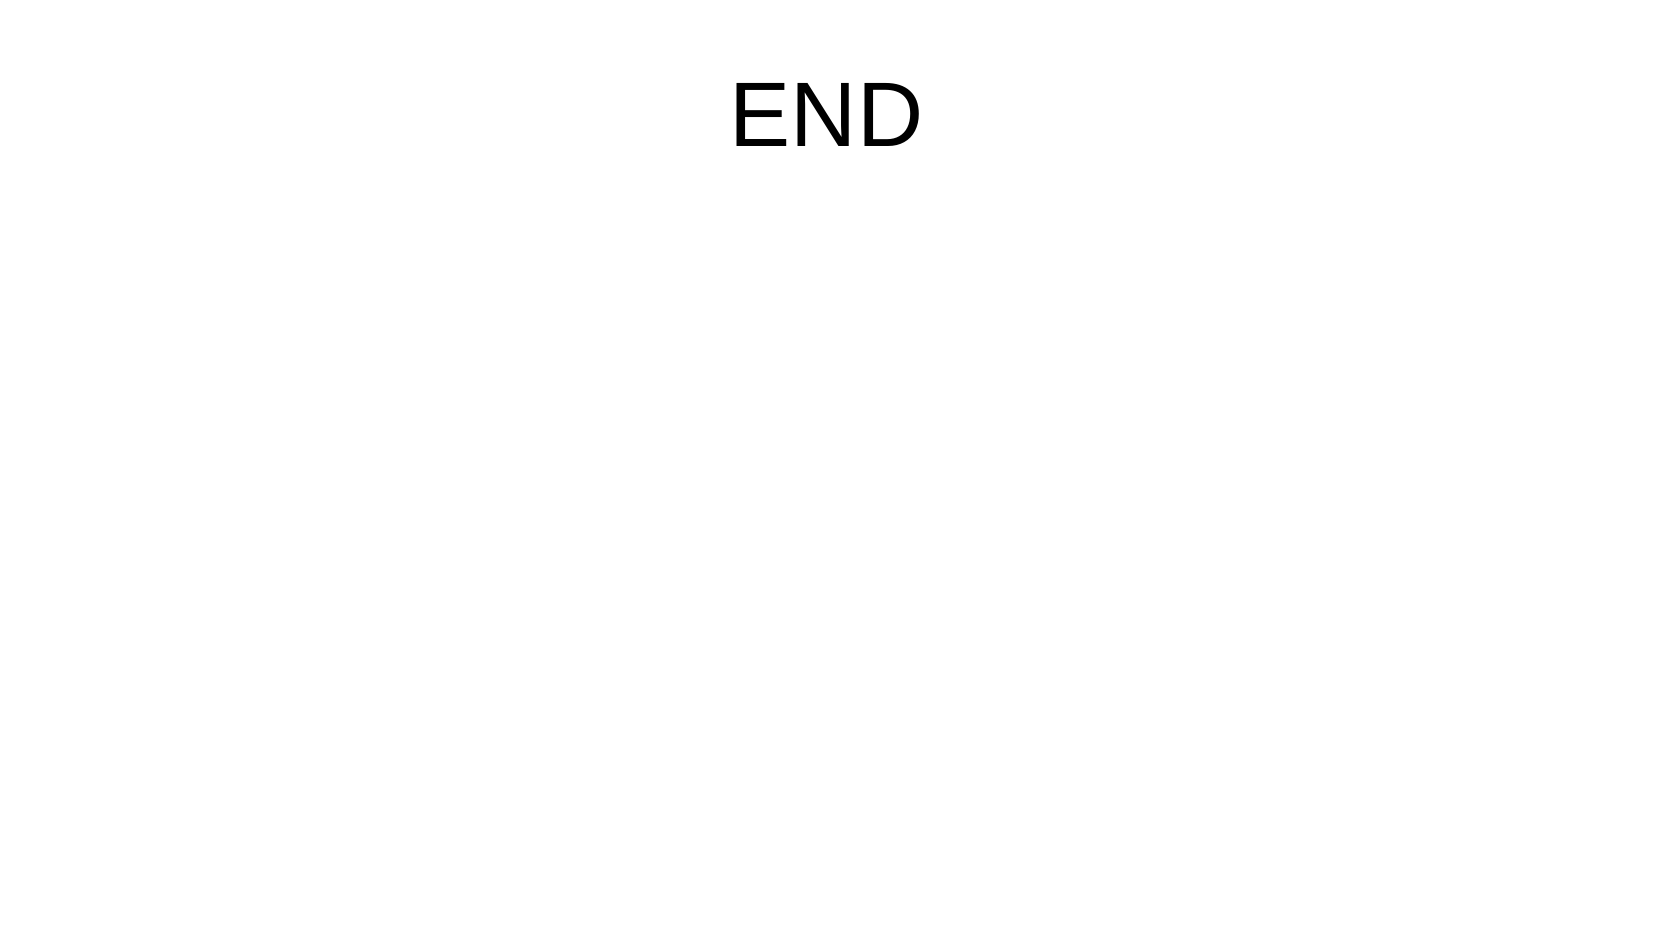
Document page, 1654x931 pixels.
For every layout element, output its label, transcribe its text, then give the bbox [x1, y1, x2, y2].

title END [82, 37, 1571, 193]
